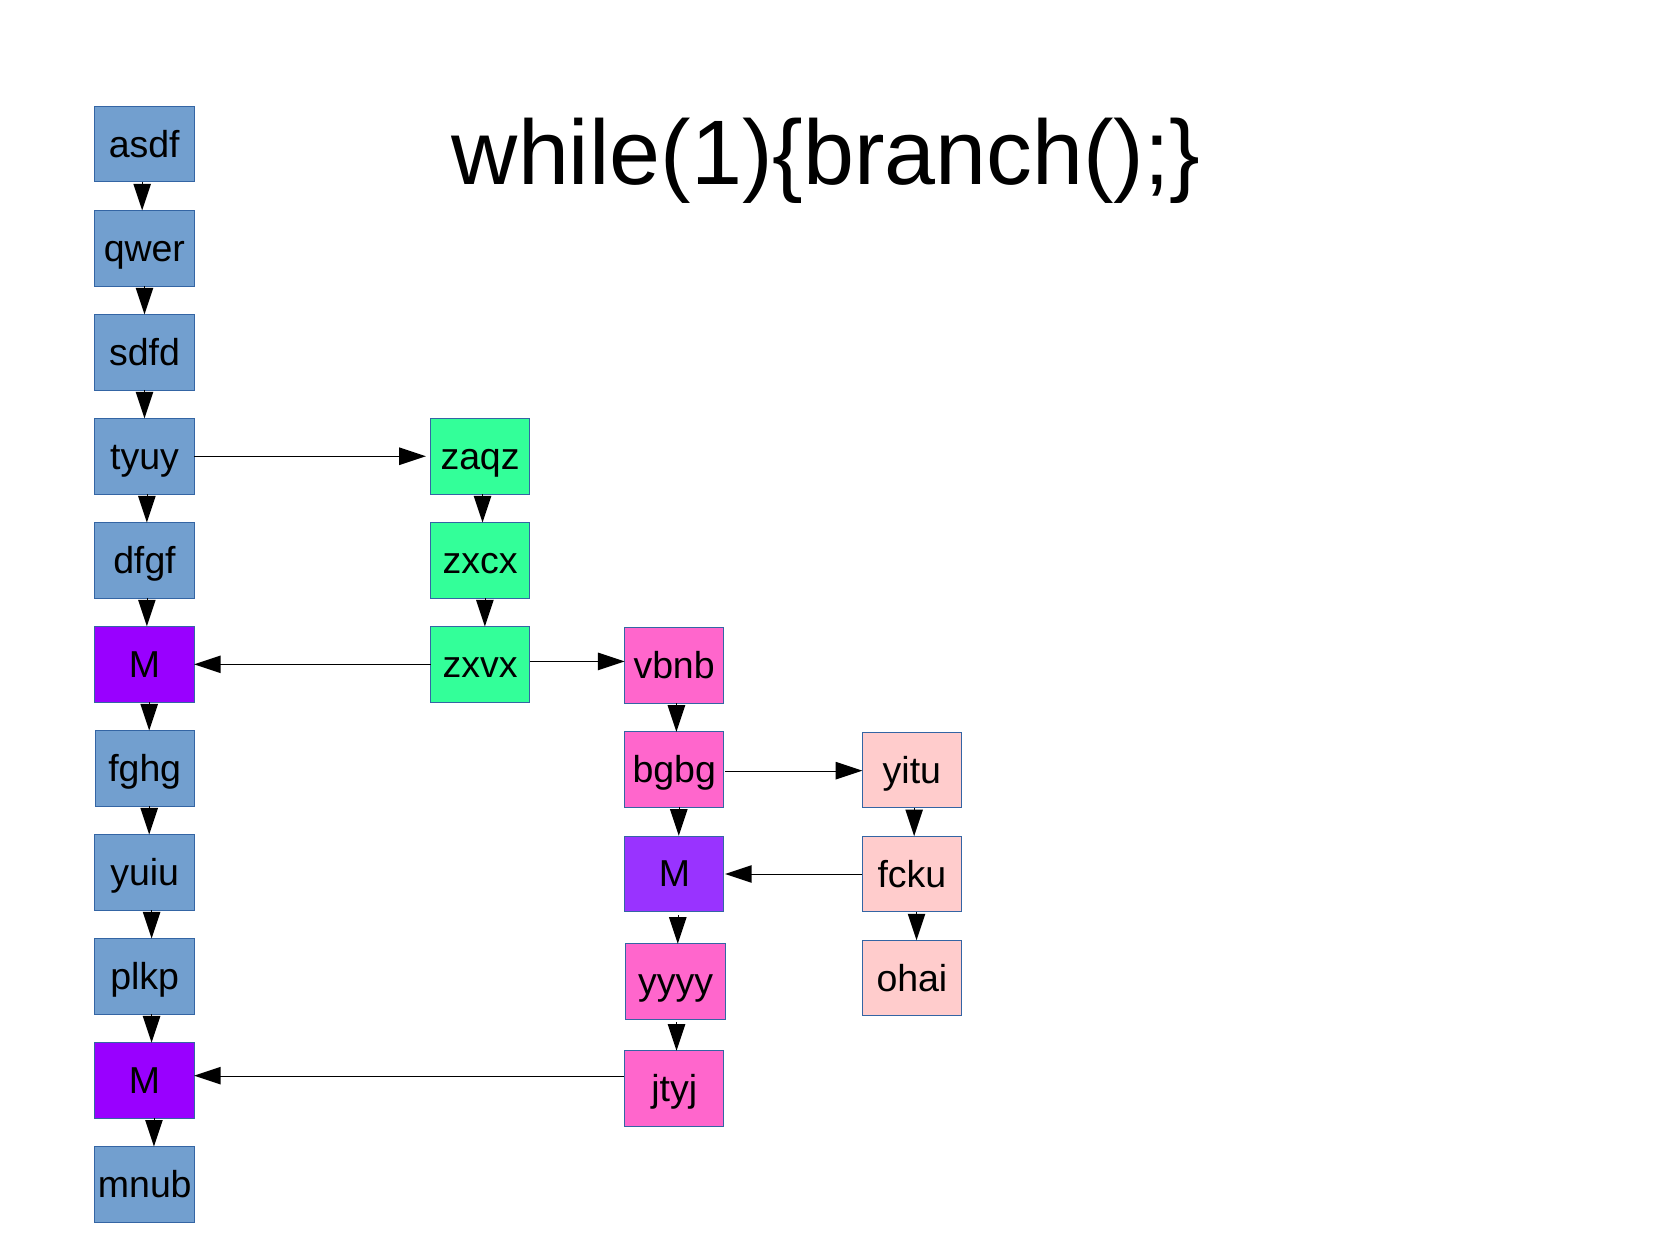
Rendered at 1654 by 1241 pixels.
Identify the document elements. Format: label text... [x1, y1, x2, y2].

text_box zxvx [430, 626, 530, 703]
text_box mnub [94, 1146, 195, 1223]
text_box zaqz [430, 418, 530, 495]
text_box tyuy [94, 418, 195, 495]
text_box dfgf [94, 522, 195, 599]
text_box yuiu [94, 834, 195, 911]
text_box bgbg [624, 731, 724, 808]
text_box qwer [94, 210, 195, 287]
text_box asdf [94, 106, 195, 182]
text_box vbnb [624, 627, 724, 704]
text_box fghg [95, 730, 195, 807]
text_box jtyj [624, 1050, 724, 1127]
text_box yitu [862, 732, 962, 808]
text_box M [624, 836, 724, 912]
text_box zxcx [430, 522, 530, 599]
text_box ohai [862, 940, 962, 1016]
text_box M [94, 626, 195, 703]
text_box plkp [94, 938, 195, 1015]
text_box sdfd [94, 314, 195, 391]
title while(1){branch();} [82, 49, 1571, 257]
text_box yyyy [625, 943, 726, 1020]
text_box fcku [862, 836, 962, 912]
text_box M [94, 1042, 195, 1119]
